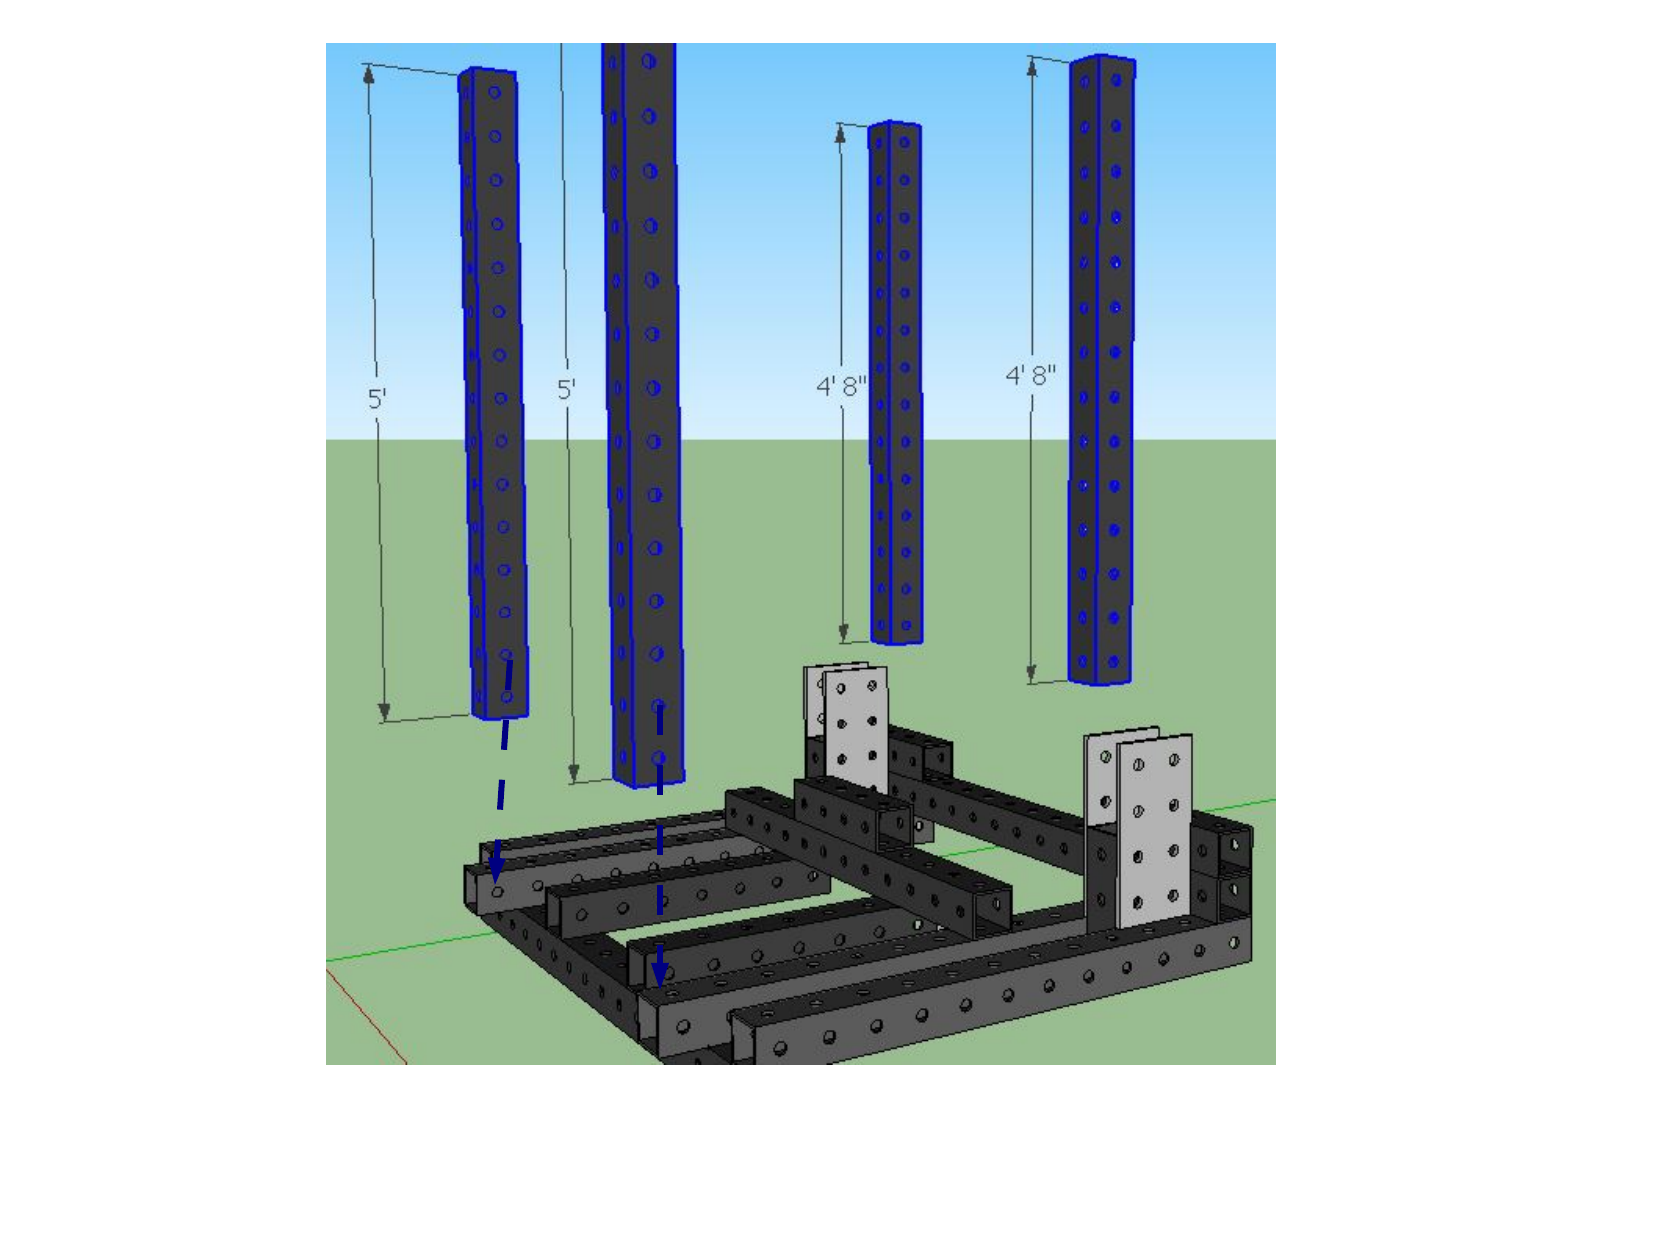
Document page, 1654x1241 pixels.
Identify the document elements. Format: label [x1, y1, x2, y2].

picture [326, 43, 1276, 1066]
